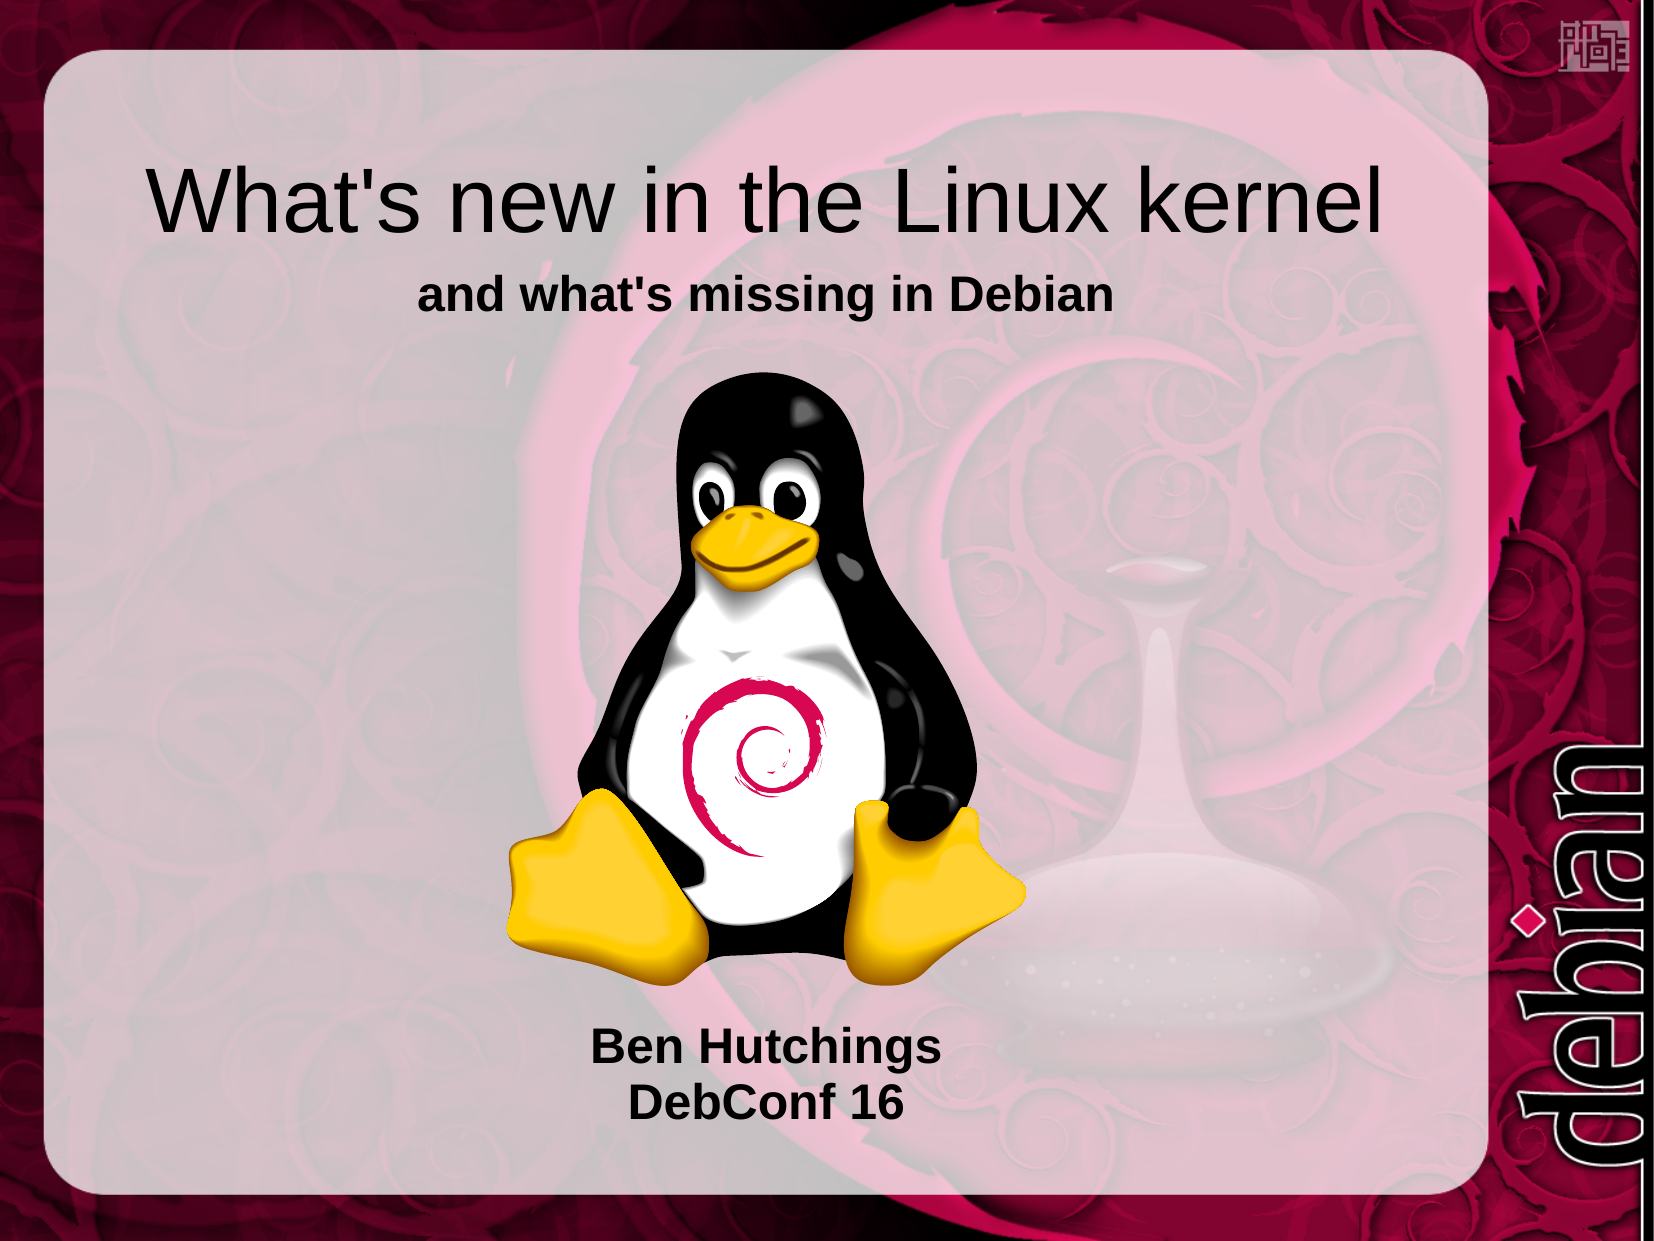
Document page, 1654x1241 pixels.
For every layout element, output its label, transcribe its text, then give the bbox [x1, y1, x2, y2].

text_box Ben Hutchings DebConf 16 [112, 1011, 1421, 1138]
text_box and what's missing in Debian [104, 259, 1429, 330]
picture [0, 0, 1654, 1241]
title What's new in the Linux kernel [53, 127, 1480, 274]
